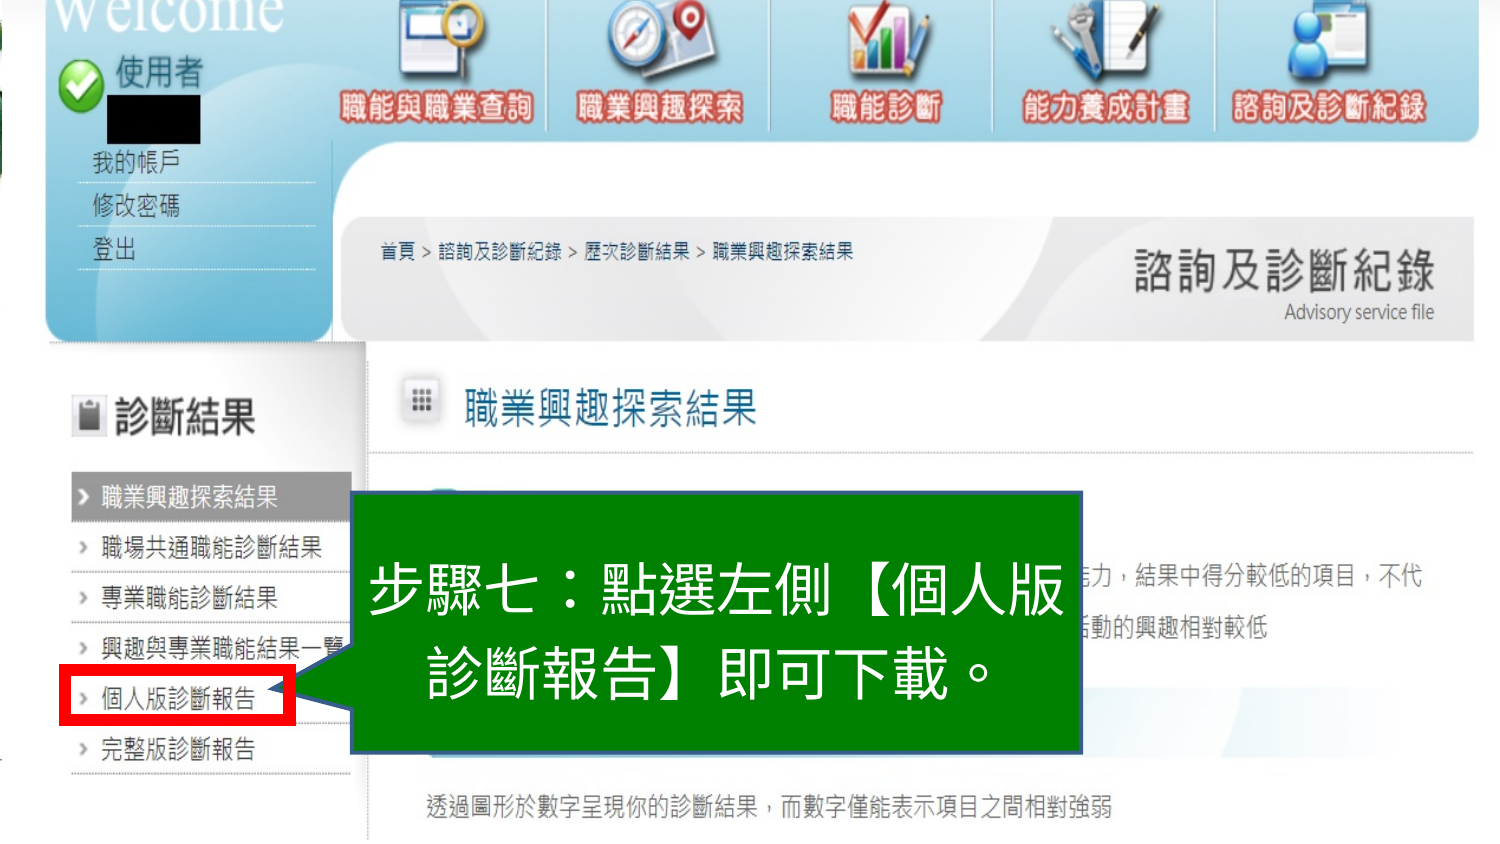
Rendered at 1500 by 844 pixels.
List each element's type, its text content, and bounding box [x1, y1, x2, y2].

picture [0, 0, 1500, 844]
text_box 步驟七：點選左側【個人版診斷報告】即可下載。 [296, 492, 1082, 753]
